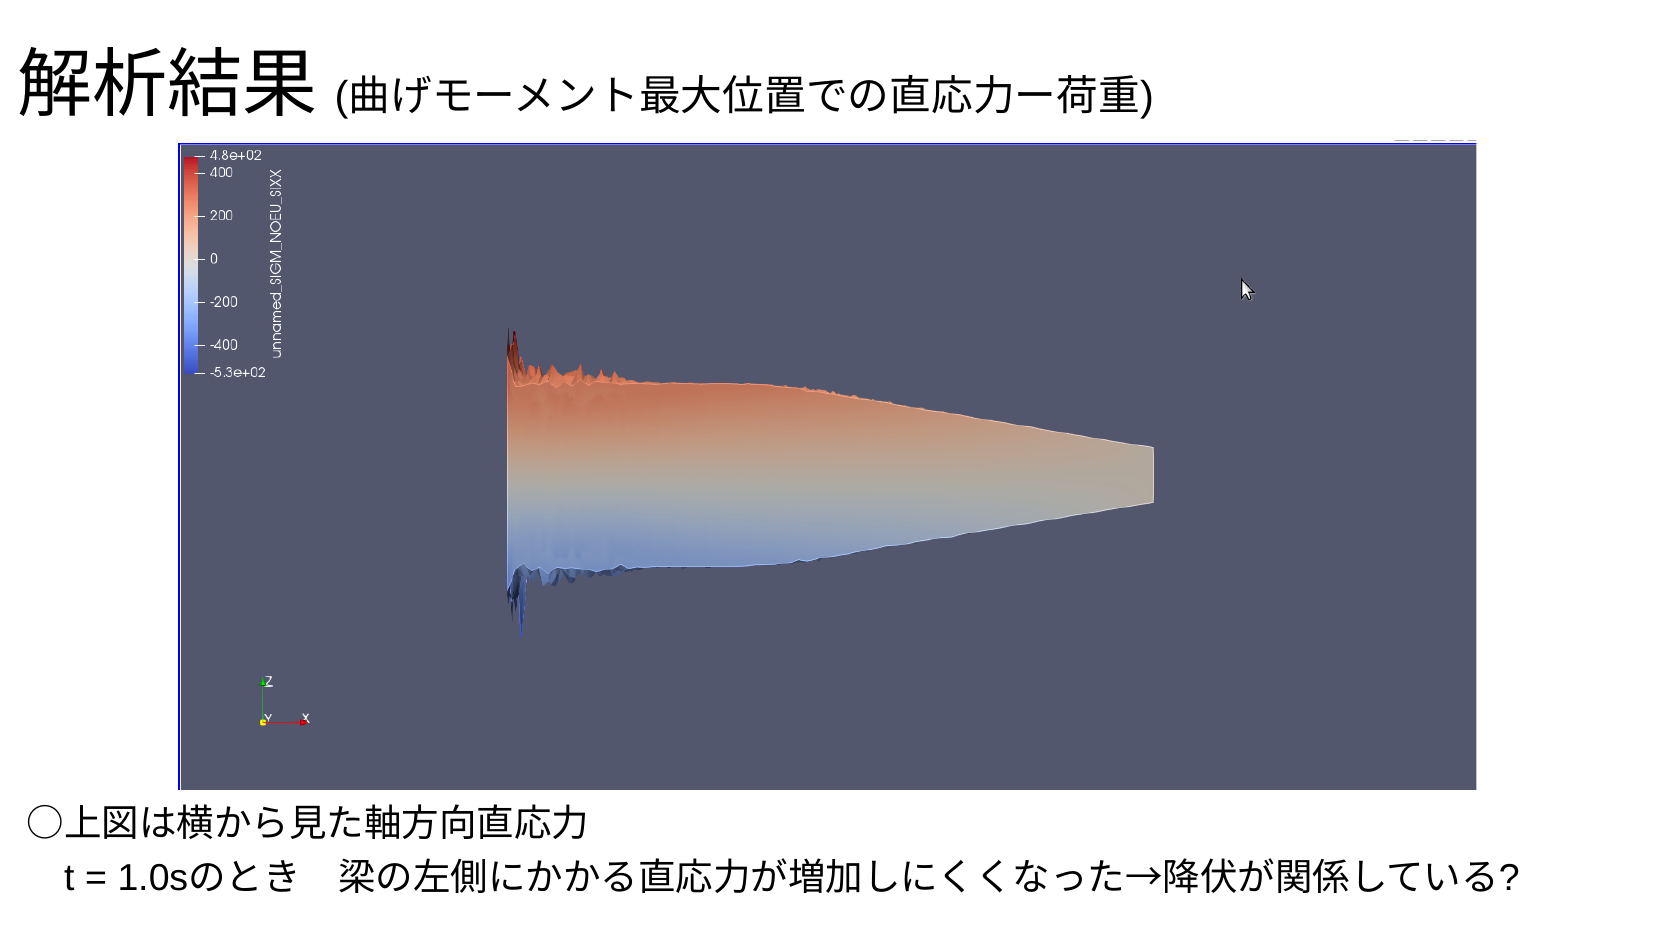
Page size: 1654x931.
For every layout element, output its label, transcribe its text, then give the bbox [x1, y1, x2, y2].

picture [177, 140, 1477, 790]
text_box ○上図は横から見た軸方向直応力 t = 1.0sのとき 梁の左側にかかる直応力が増加しにくくなった→降伏が関係している? [11, 785, 1654, 909]
title 解析結果 (曲げモーメント最大位置での直応力ー荷重) [17, 0, 1560, 187]
